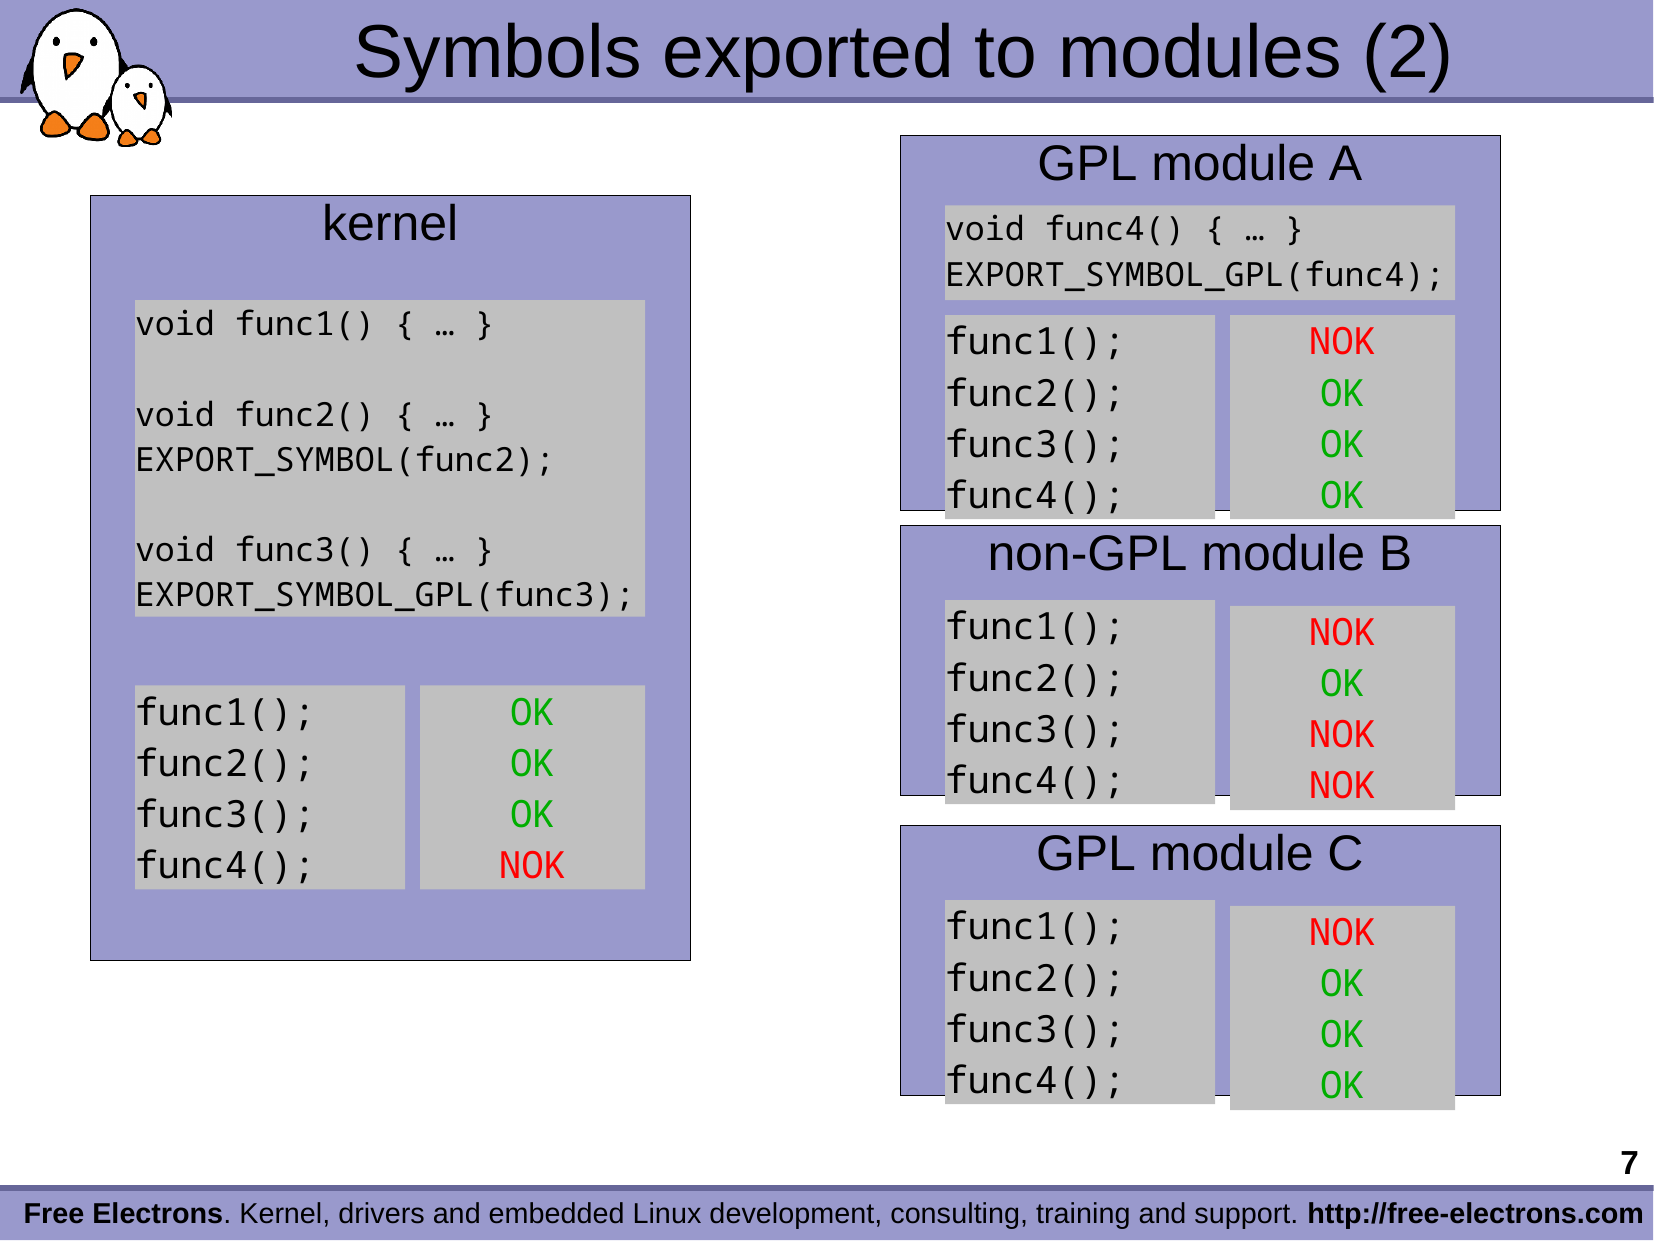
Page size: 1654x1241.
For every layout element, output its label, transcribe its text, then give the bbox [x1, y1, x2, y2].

text_box NOK OK OK OK [1230, 315, 1456, 490]
text_box OK OK OK NOK [420, 685, 646, 860]
text_box GPL module A [900, 135, 1501, 511]
title Symbols exported to modules (2) [178, 4, 1631, 98]
text_box func1(); func2(); func3(); func4(); [945, 315, 1216, 496]
picture [20, 8, 172, 147]
text_box non-GPL module B [900, 525, 1501, 796]
text_box func1(); func2(); func3(); func4(); [135, 685, 406, 860]
text_box NOK OK OK OK [1230, 905, 1456, 1081]
text_box NOK OK NOK NOK [1230, 605, 1456, 781]
text_box GPL module C [900, 825, 1501, 1096]
text_box void func1() { … } void func2() { … } EXPORT_SYMBOL(func2); void func3() { … } EXPORT_SYMBOL_GPL(func3); [135, 300, 646, 601]
text_box kernel [90, 195, 691, 961]
text_box func1(); func2(); func3(); func4(); [945, 600, 1216, 781]
text_box func1(); func2(); func3(); func4(); [945, 900, 1216, 1081]
text_box void func4() { … } EXPORT_SYMBOL_GPL(func4); [945, 205, 1456, 301]
